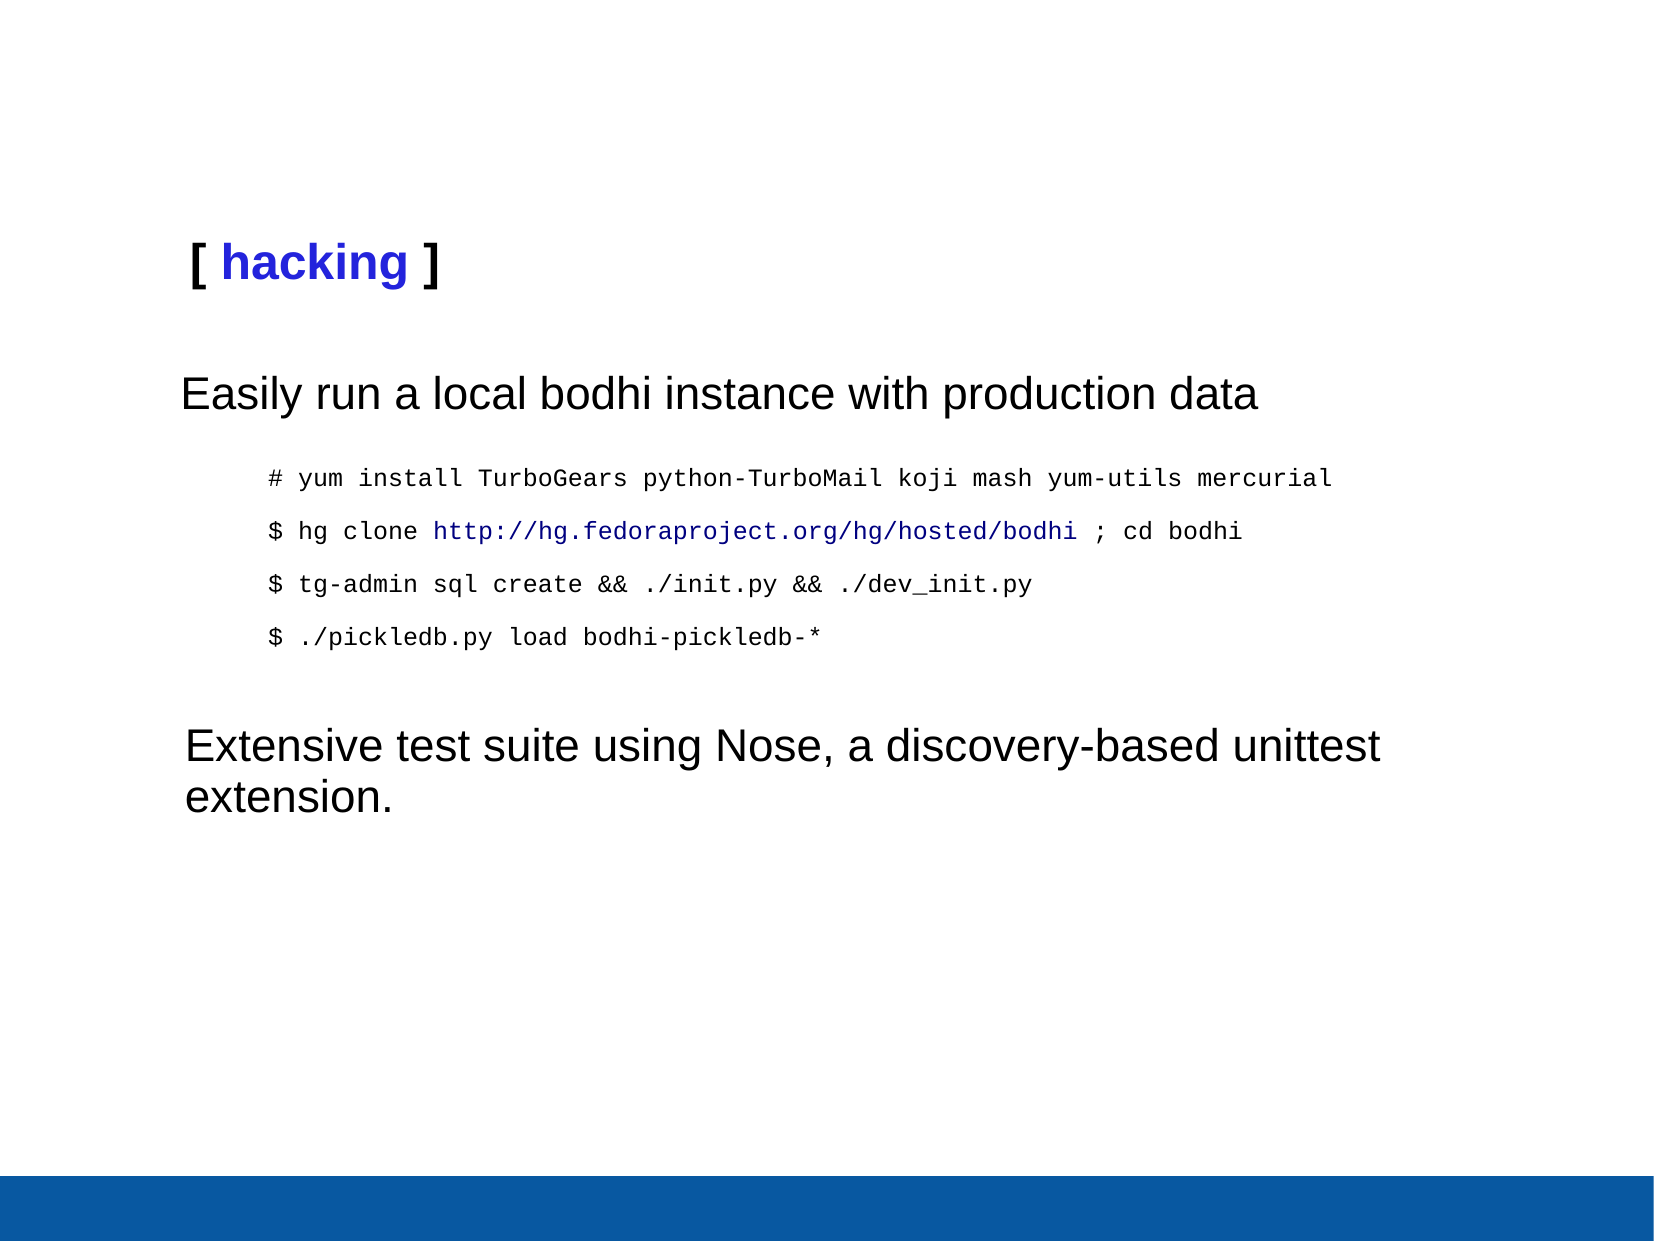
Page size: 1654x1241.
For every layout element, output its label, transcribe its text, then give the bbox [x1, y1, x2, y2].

picture [0, 1176, 1654, 1241]
text_box [ hacking ] [189, 234, 440, 290]
text_box Extensive test suite using Nose, a discovery-based unittest extension. [184, 720, 1553, 976]
text_box # yum install TurboGears python-TurboMail koji mash yum-utils mercurial $ hg clone http://hg.fedoraproject.org/hg/hosted/bodhi ; cd bodhi $ tg-admin sql create && ./init.py && ./dev_init.py $ ./pickledb.py load bodhi-pickledb-* [268, 465, 1493, 720]
text_box Easily run a local bodhi instance with production data [180, 367, 1549, 623]
